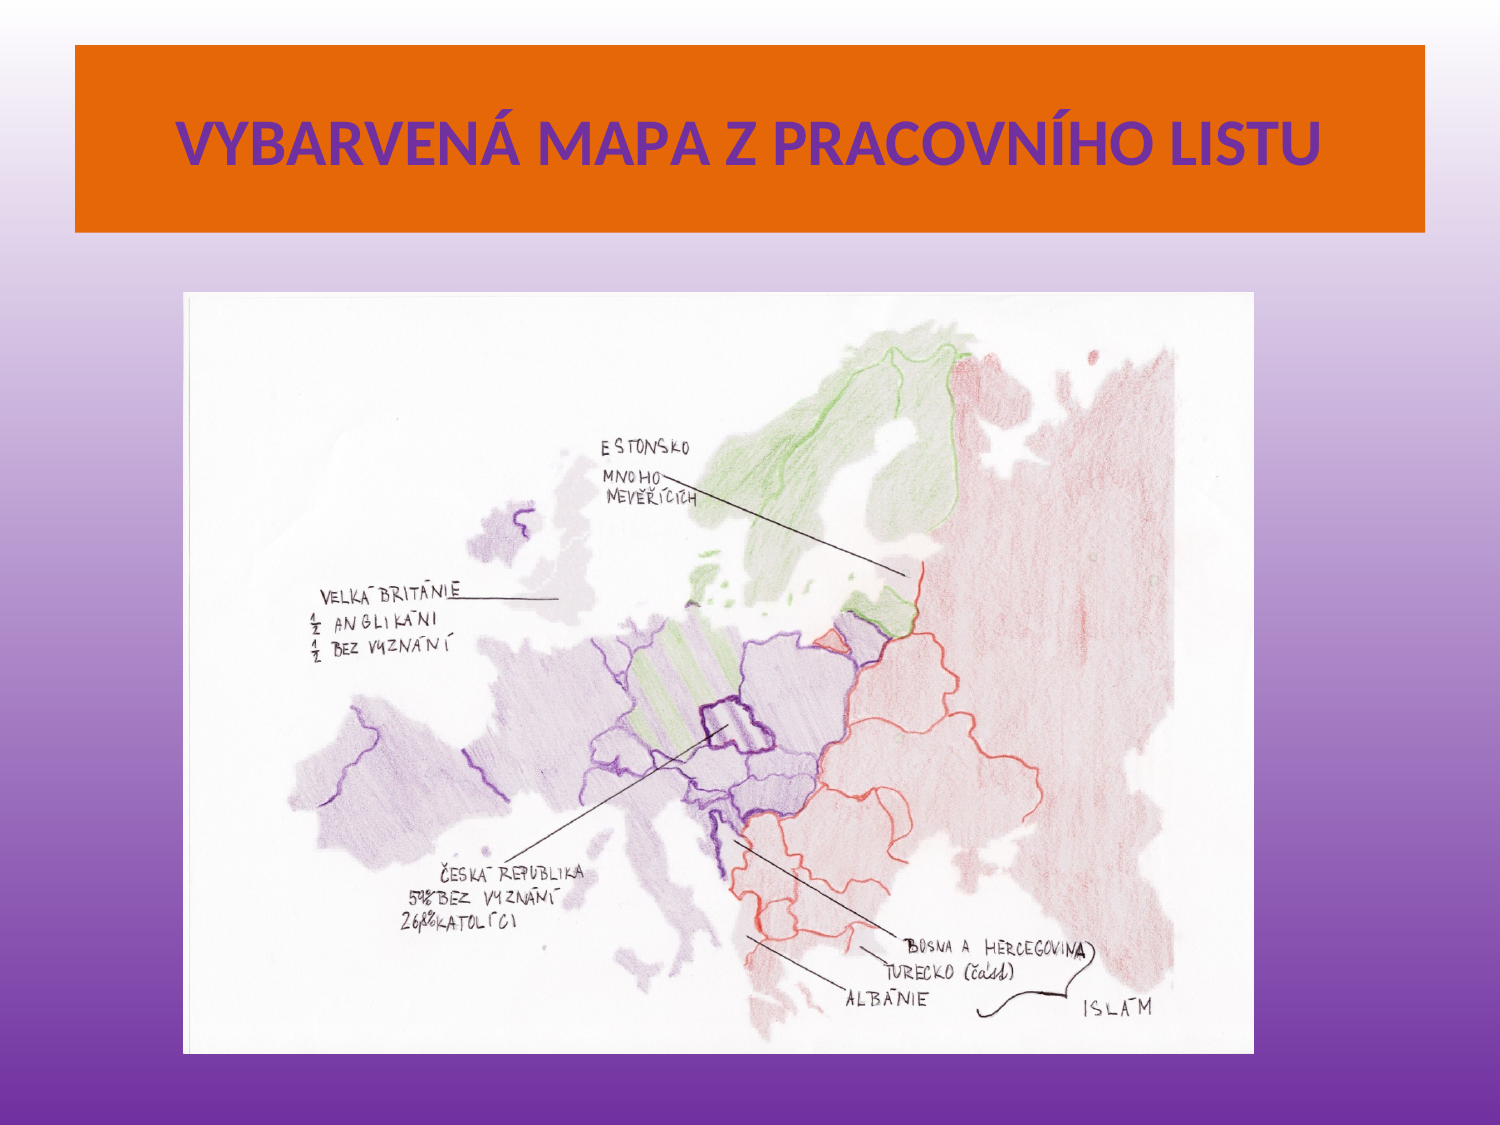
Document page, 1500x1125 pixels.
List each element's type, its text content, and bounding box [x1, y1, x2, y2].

title VYBARVENÁ MAPA Z PRACOVNÍHO LISTU [75, 45, 1426, 233]
text_box [183, 292, 1254, 1054]
